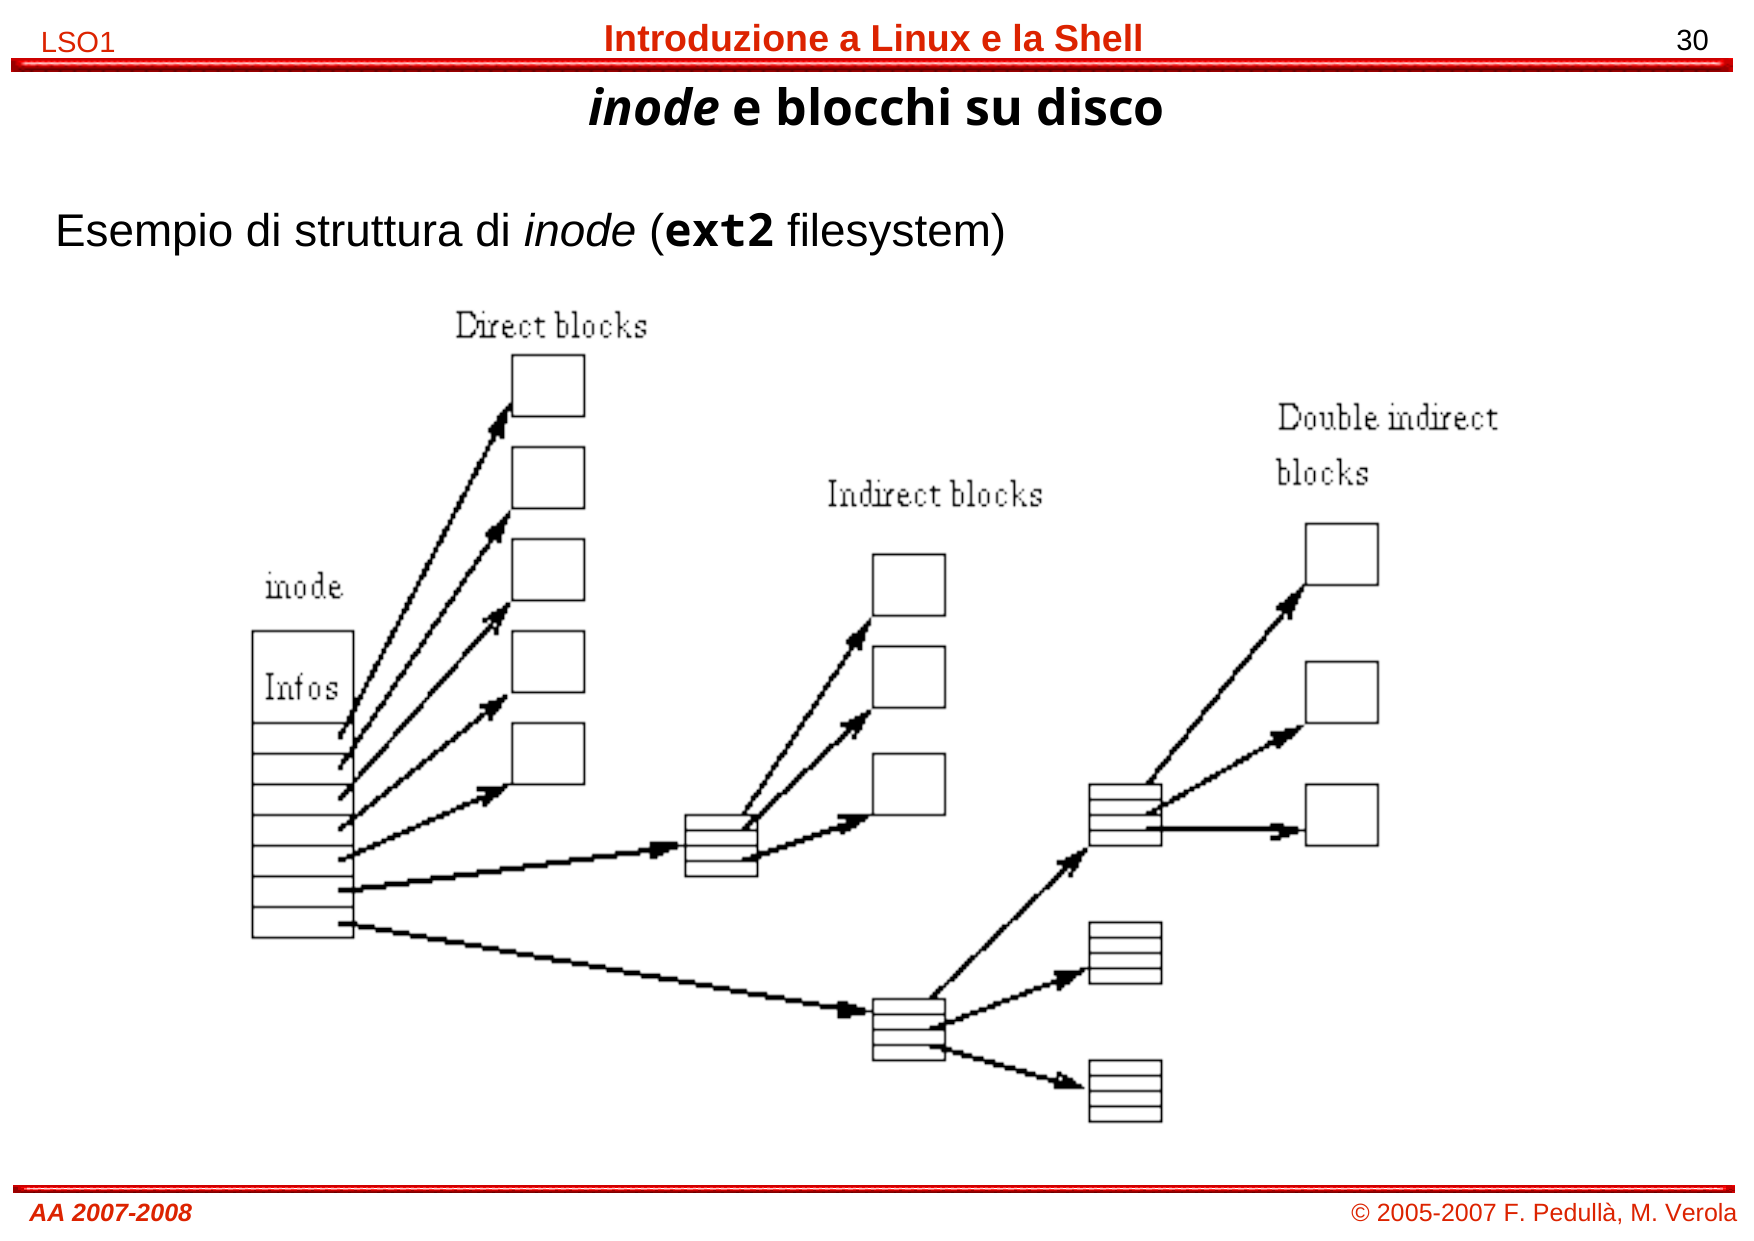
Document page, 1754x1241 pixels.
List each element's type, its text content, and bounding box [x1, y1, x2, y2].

title inode e blocchi su disco [40, 61, 1714, 156]
list Esempio di struttura di inode (ext2 filesystem) [40, 189, 1678, 298]
picture [13, 1185, 1735, 1193]
picture [226, 281, 1542, 1158]
picture [11, 58, 1733, 72]
